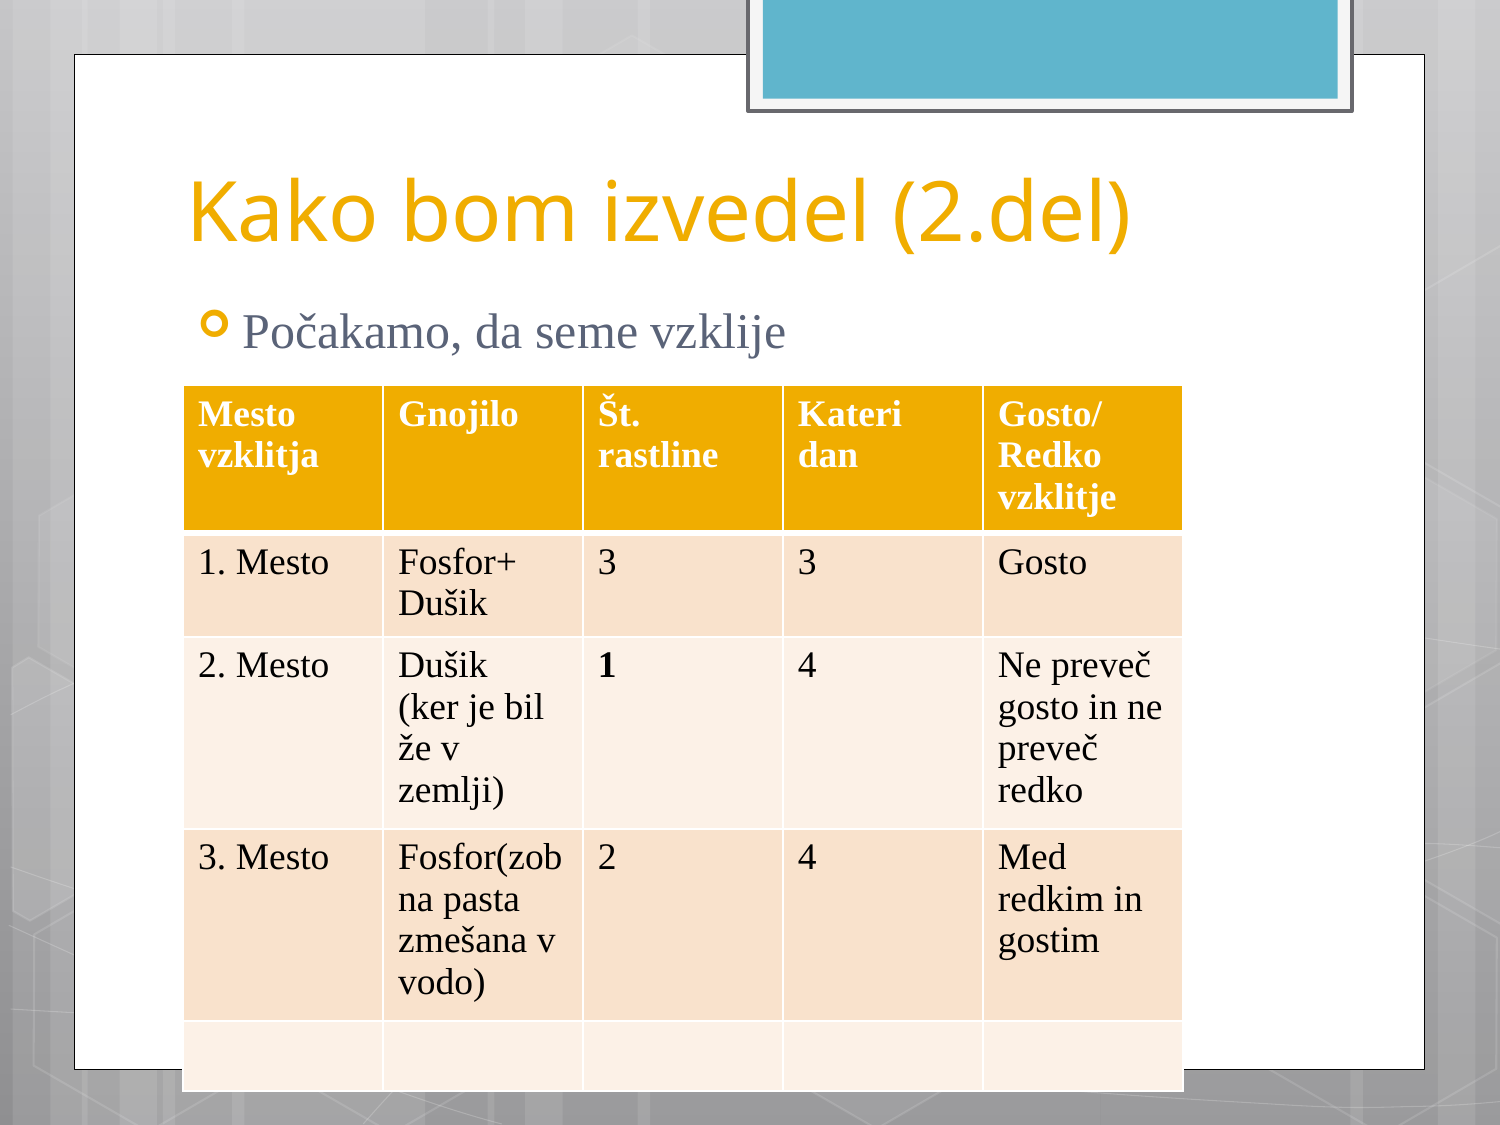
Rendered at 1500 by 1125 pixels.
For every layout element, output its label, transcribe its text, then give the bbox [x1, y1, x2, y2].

table_cell Dušik (ker je bil že v zemlji) [384, 638, 582, 828]
table_cell 1 [584, 638, 782, 828]
table_cell 2. Mesto [184, 638, 382, 828]
table_cell [784, 1022, 982, 1090]
table_header Gnojilo [384, 386, 582, 530]
table_cell 3 [784, 536, 982, 636]
list Počakamo, da seme vzklije [171, 290, 1284, 867]
table_cell 3 [584, 536, 782, 636]
table_header Mesto vzklitja [184, 386, 382, 530]
table_cell 4 [784, 638, 982, 828]
table_cell Gosto [984, 536, 1182, 636]
table_cell Fosfor+ Dušik [384, 536, 582, 636]
title Kako bom izvedel (2.del) [171, 78, 1324, 266]
table_cell [584, 1022, 782, 1090]
table_cell Med redkim in gostim [984, 830, 1182, 1020]
table_cell 3. Mesto [184, 830, 382, 1020]
table_header Kateri dan [784, 386, 982, 530]
table_header Št. rastline [584, 386, 782, 530]
table_cell [384, 1022, 582, 1090]
table_cell [984, 1022, 1182, 1090]
table_cell 4 [784, 830, 982, 1020]
table_cell 1. Mesto [184, 536, 382, 636]
table_cell [184, 1022, 382, 1090]
table_cell Ne preveč gosto in ne preveč redko [984, 638, 1182, 828]
table_cell Fosfor(zobna pasta zmešana v vodo) [384, 830, 582, 1020]
table_cell 2 [584, 830, 782, 1020]
table_header Gosto/ Redko vzklitje [984, 386, 1182, 530]
